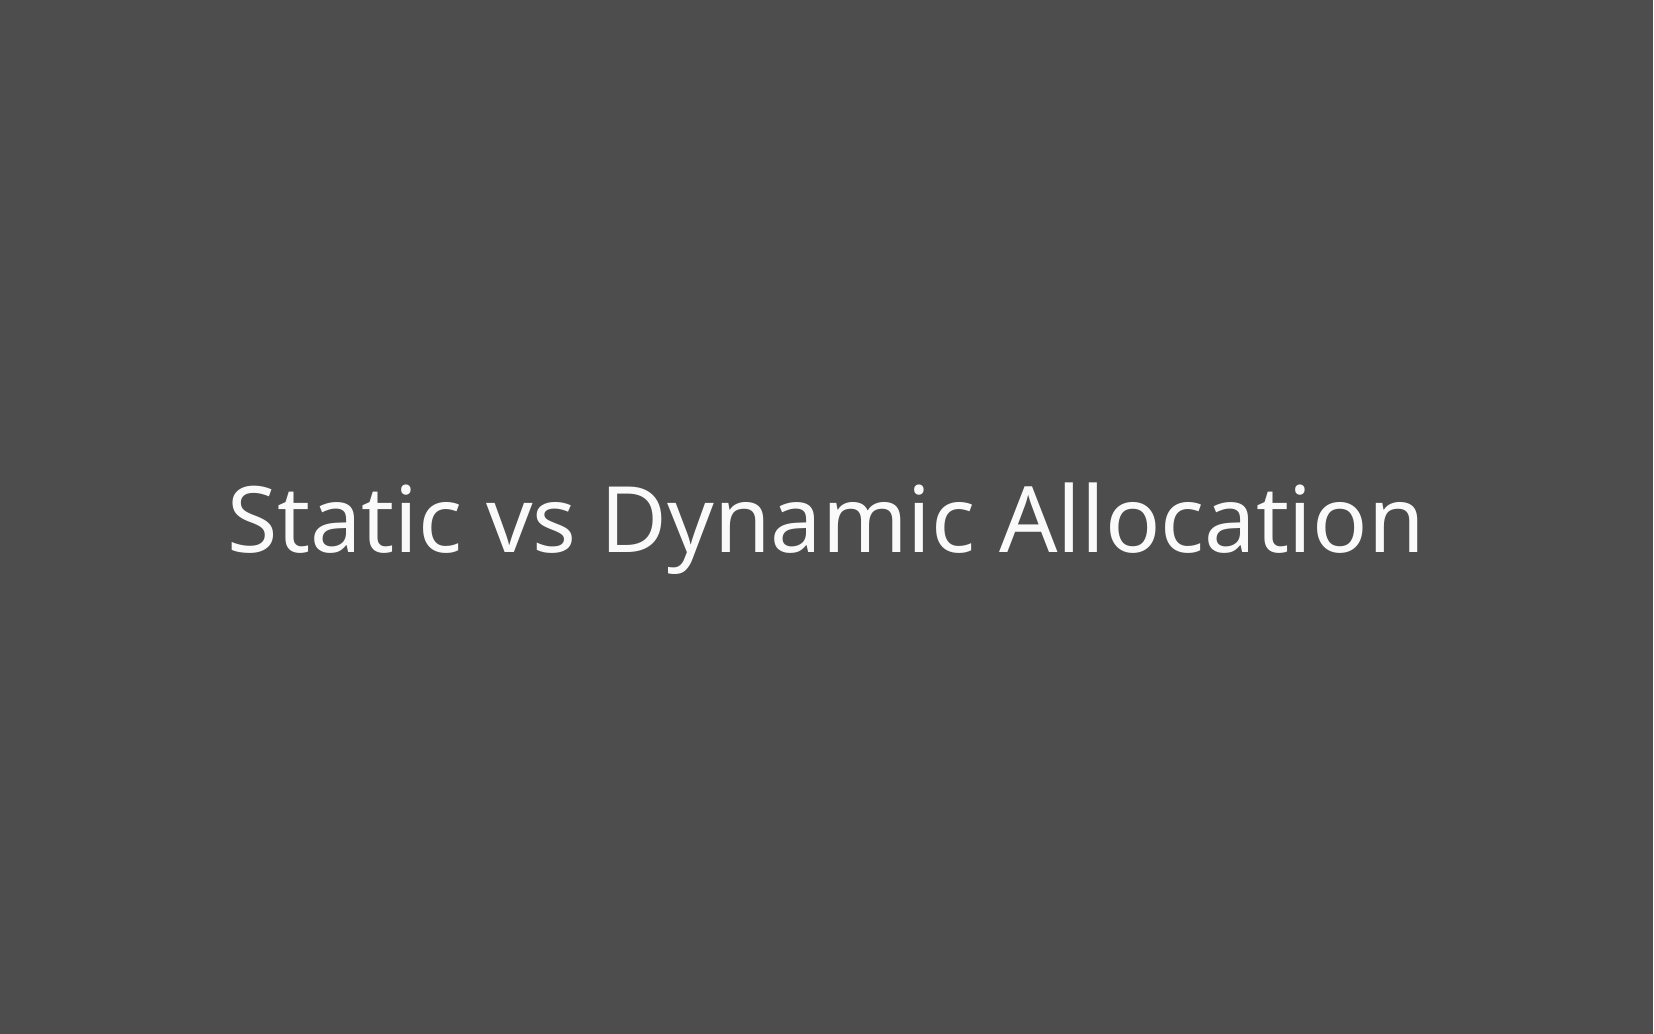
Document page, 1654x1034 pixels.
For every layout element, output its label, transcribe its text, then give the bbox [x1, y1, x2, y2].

title Static vs Dynamic Allocation [0, 0, 1653, 1034]
